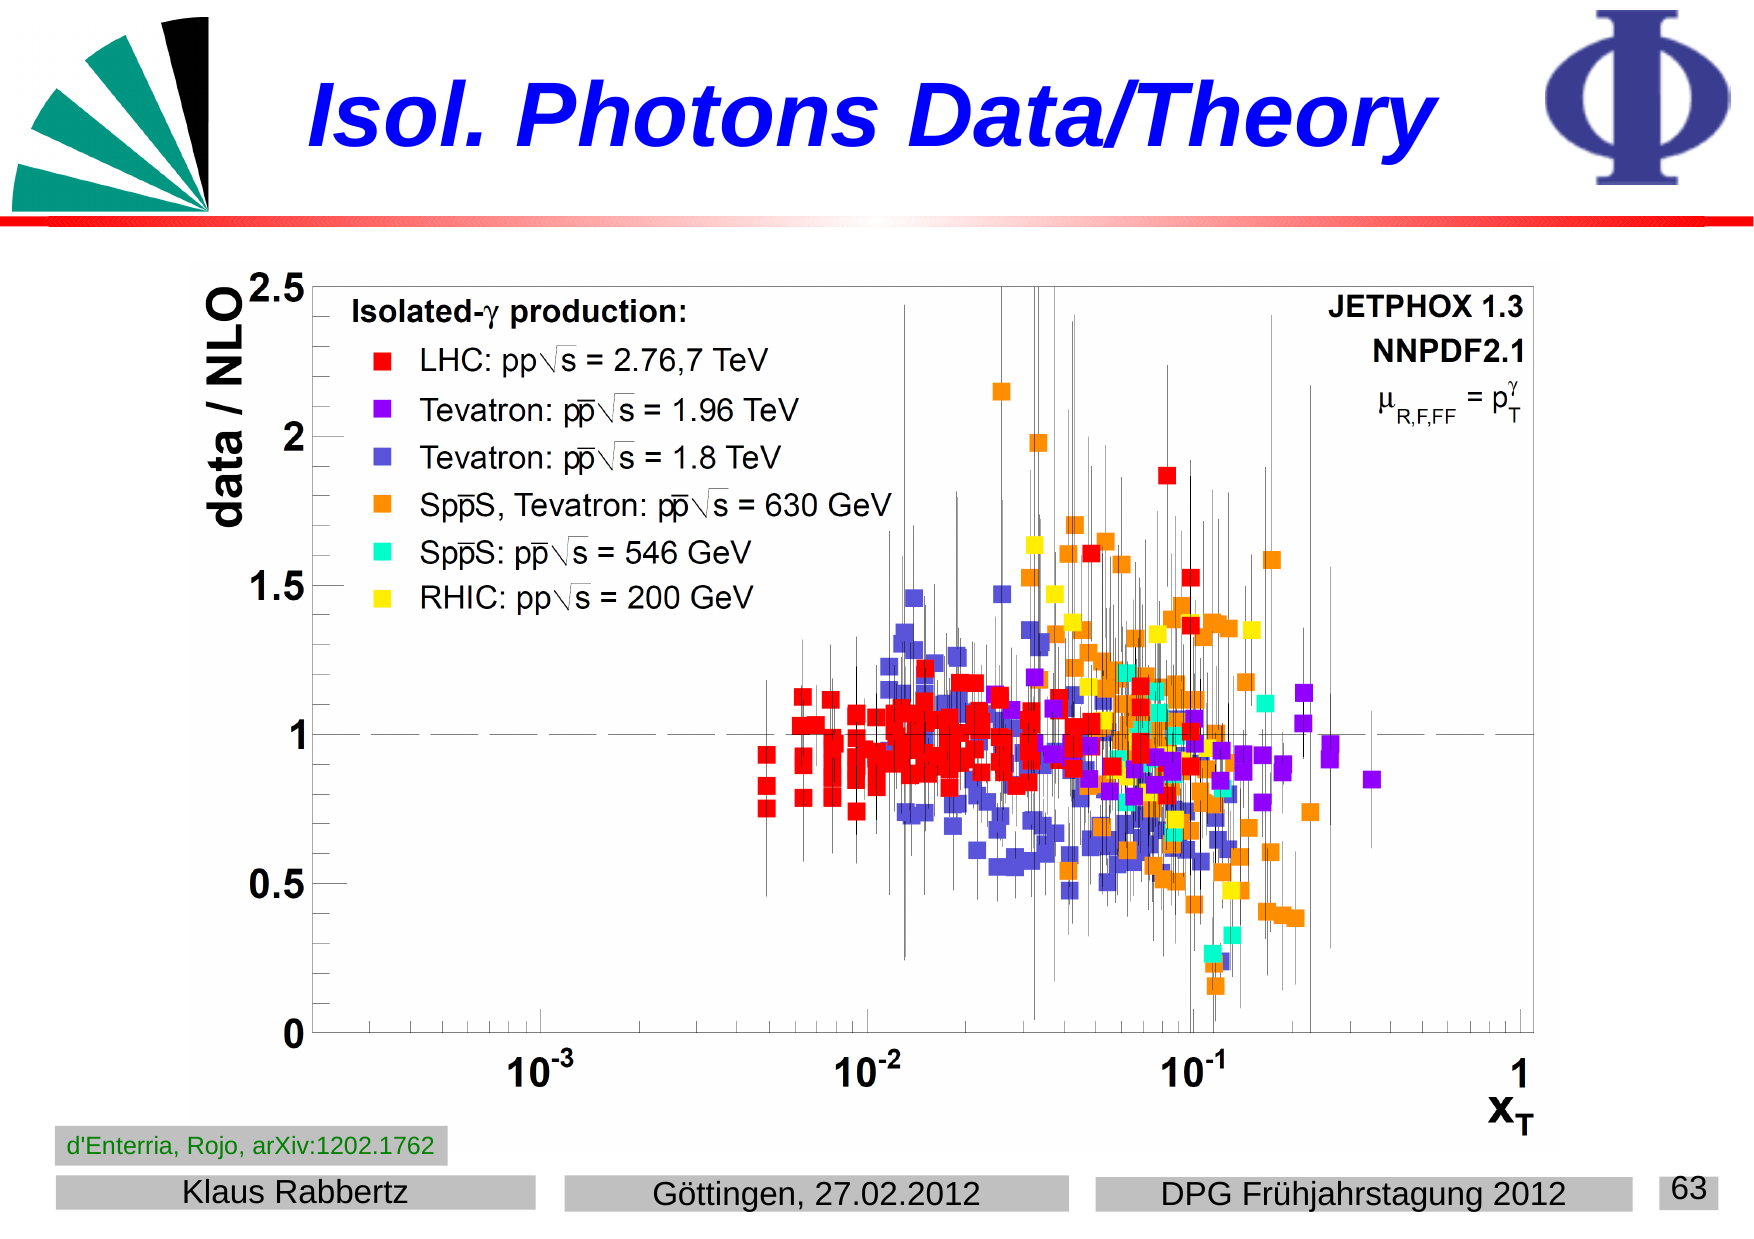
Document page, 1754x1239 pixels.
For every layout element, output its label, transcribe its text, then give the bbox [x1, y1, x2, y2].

text_box d'Enterria, Rojo, arXiv:1202.1762 [54, 1125, 448, 1166]
title Isol. Photons Data/Theory [220, 22, 1525, 207]
picture [1545, 10, 1731, 185]
picture [12, 17, 209, 214]
picture [188, 260, 1565, 1151]
